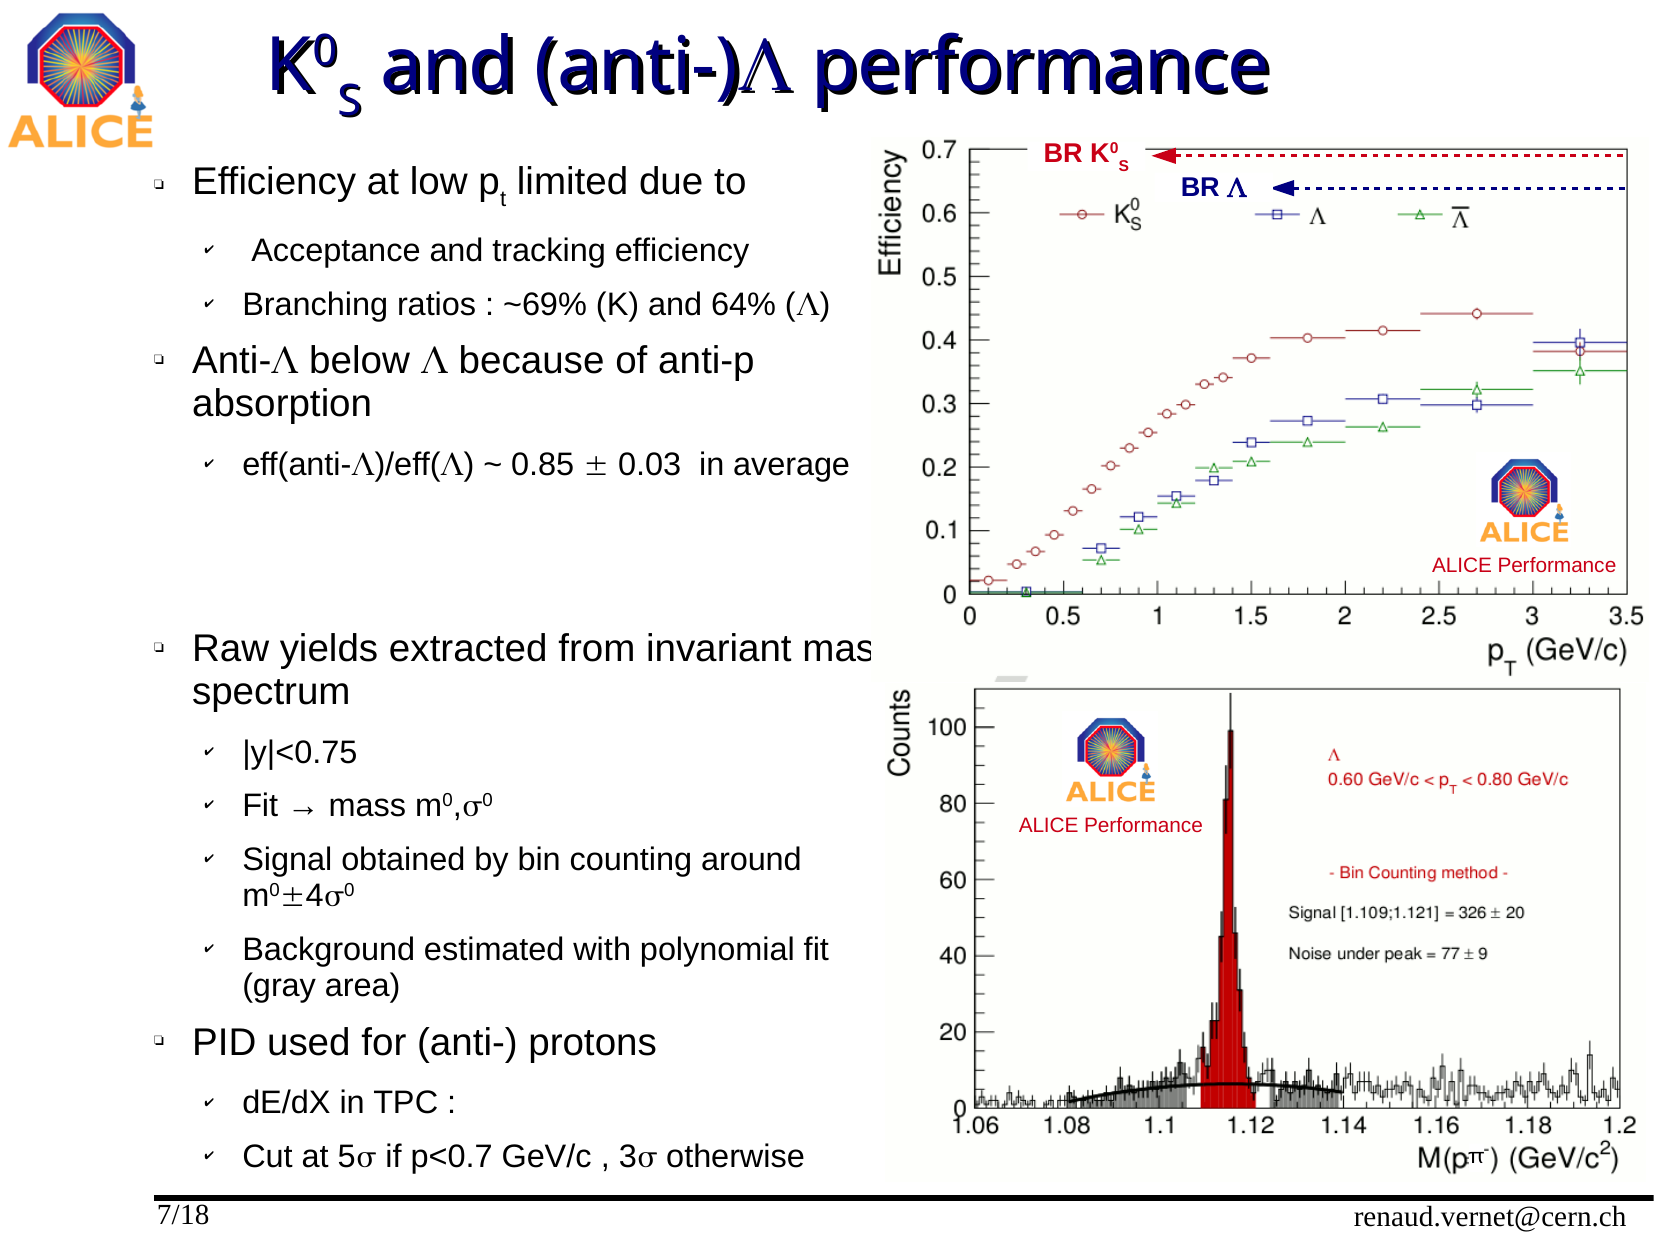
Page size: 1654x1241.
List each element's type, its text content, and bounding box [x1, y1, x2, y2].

picture [898, 683, 1646, 1182]
text_box ALICE Performance [1003, 806, 1218, 845]
picture [871, 137, 1649, 682]
title K0S and (anti-) performance [265, 8, 1589, 130]
list Efficiency at low pt limited due to Acceptance and tracking efficiency Branching ratios : ~69% (K) and 64% () Anti- below  because of anti-p absorption eff(anti-)/eff() ~ 0.85  0.03 in average Raw yields extracted from invariant mass spectrum |y|<0.75 Fit → mass m0,0 Signal obtained by bin counting around m040 Background estimated with polynomial fit (gray area) PID used for (anti-) protons dE/dX in TPC : Cut at 5 if p<0.7 GeV/c , 3 otherwise [141, 159, 898, 1182]
picture [2, 2, 157, 156]
text_box ALICE Performance [1417, 546, 1632, 585]
text_box  [1468, 1143, 1485, 1173]
text_box BR  [1154, 172, 1273, 203]
text_box BR K0S [1027, 141, 1146, 172]
